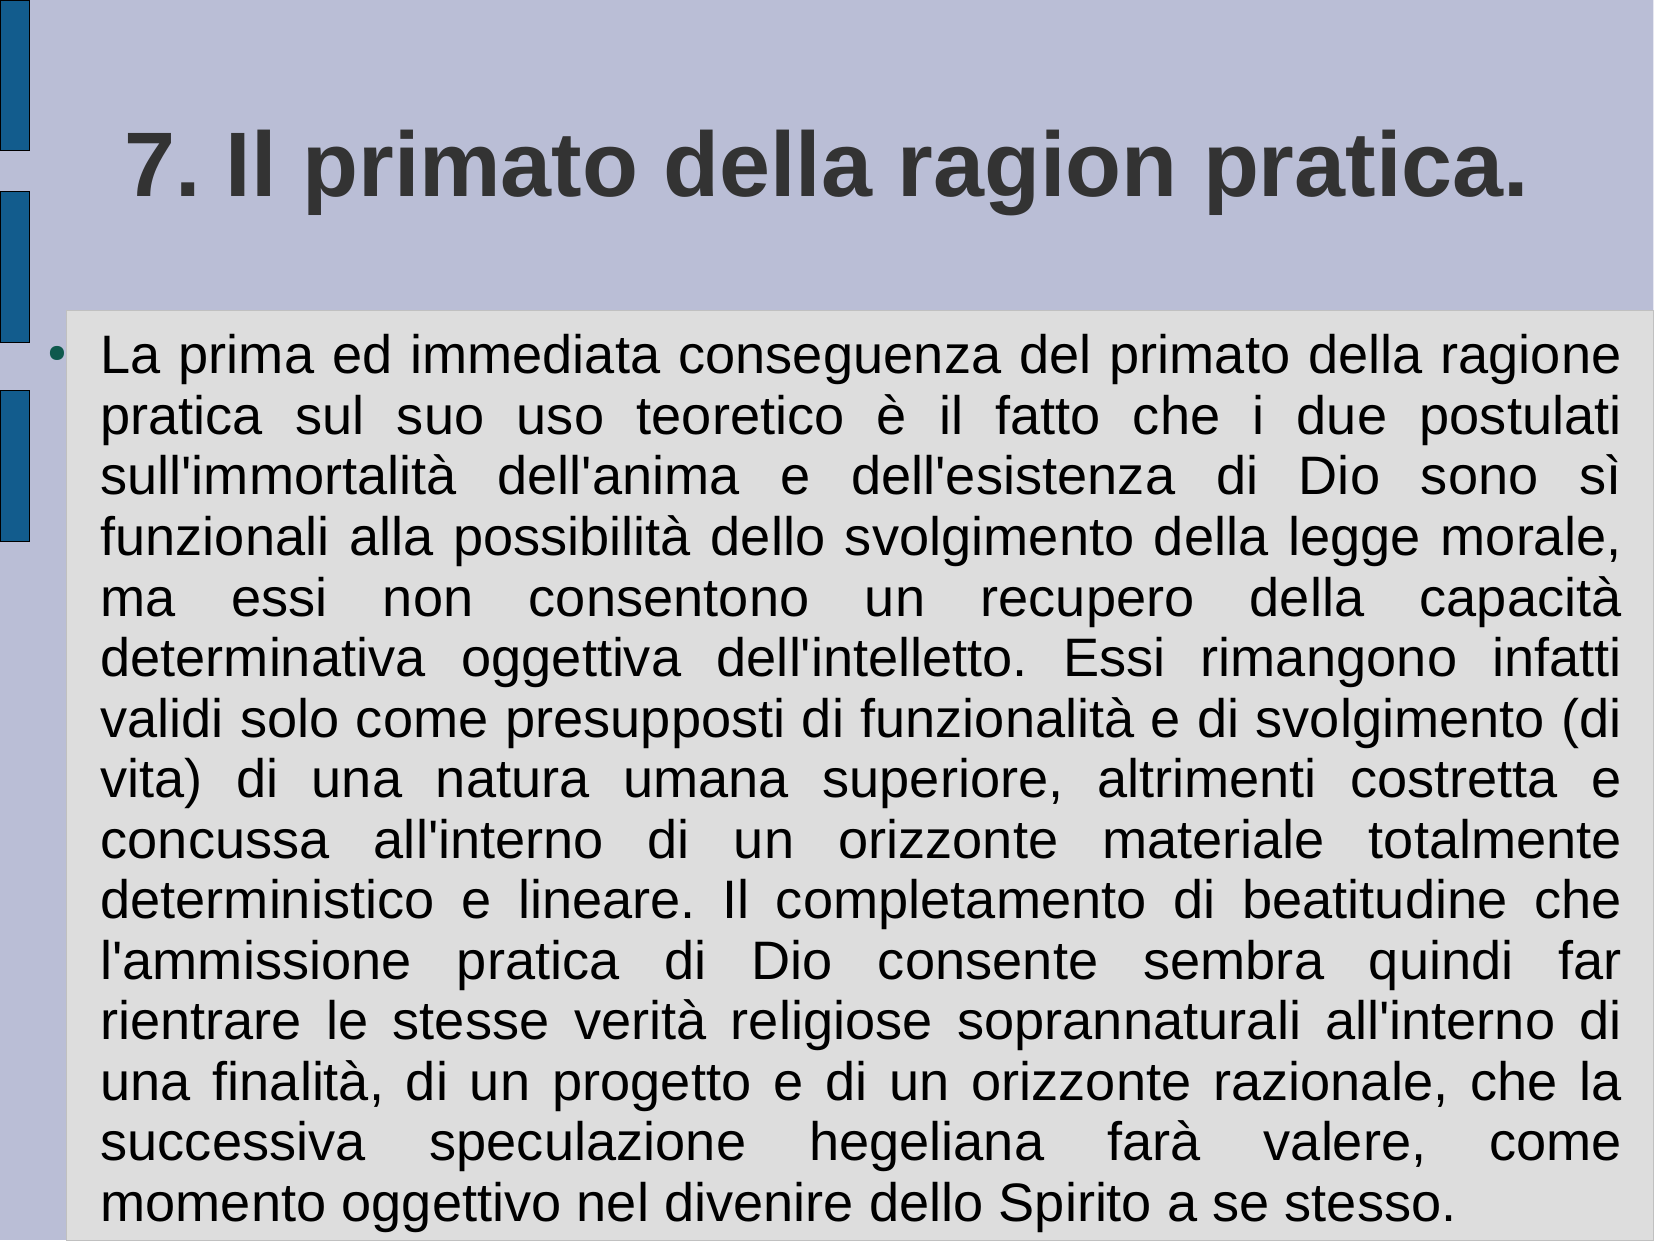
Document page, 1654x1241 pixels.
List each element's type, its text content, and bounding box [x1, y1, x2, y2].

title 7. Il primato della ragion pratica. [121, 61, 1534, 269]
list La prima ed immediata conseguenza del primato della ragione pratica sul suo uso teoretico è il fatto che i due postulati sull'immortalità dell'anima e dell'esistenza di Dio sono sì funzionali alla possibilità dello svolgimento della legge morale, ma essi non consentono un recupero della capacità determinativa oggettiva dell'intelletto. Essi rimangono infatti validi solo come presupposti di funzionalità e di svolgimento (di vita) di una natura umana superiore, altrimenti costretta e concussa all'interno di un orizzonte materiale totalmente deterministico e lineare. Il completamento di beatitudine che l'ammissione pratica di Dio consente sembra quindi far rientrare le stesse verità religiose soprannaturali all'interno di una finalità, di un progetto e di un orizzonte razionale, che la successiva speculazione hegeliana farà valere, come momento oggettivo nel divenire dello Spirito a se stesso. [29, 324, 1625, 1233]
